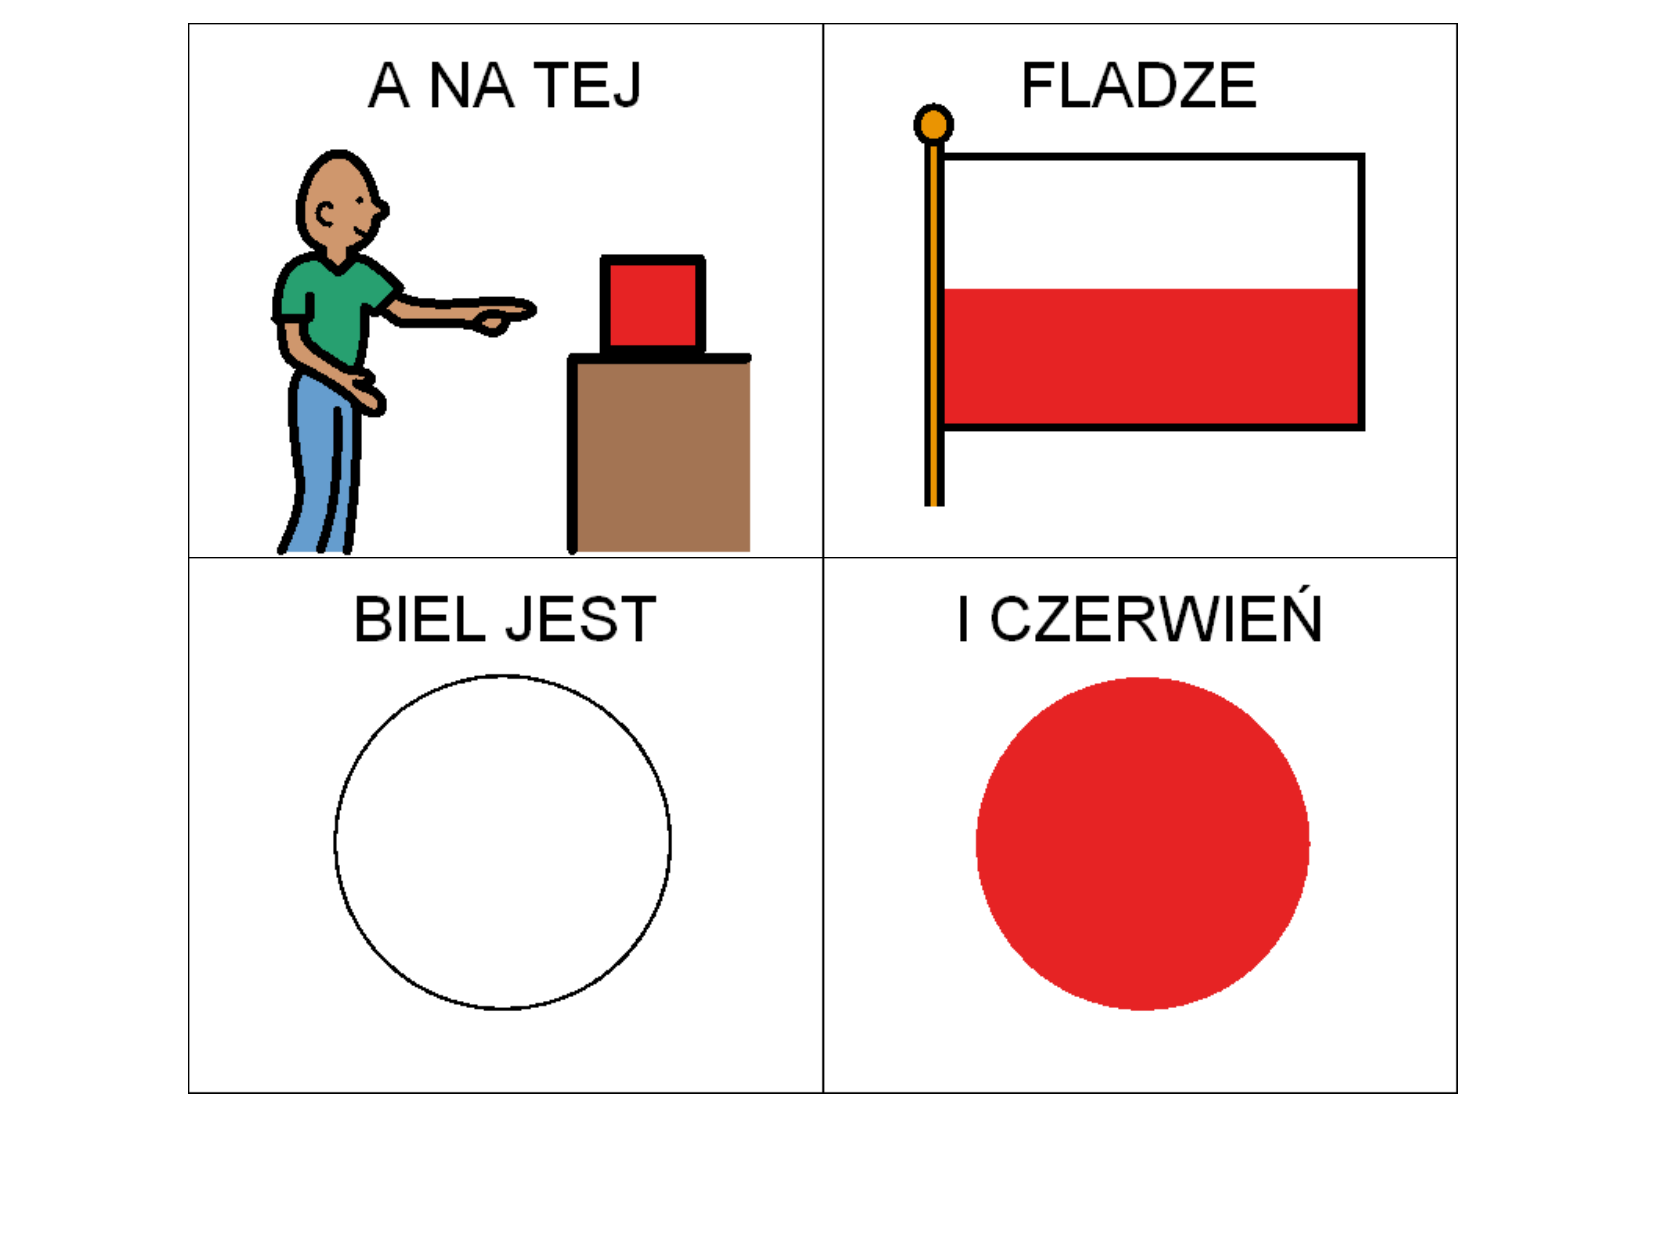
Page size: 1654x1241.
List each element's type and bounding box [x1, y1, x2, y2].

picture [188, 23, 1458, 1094]
